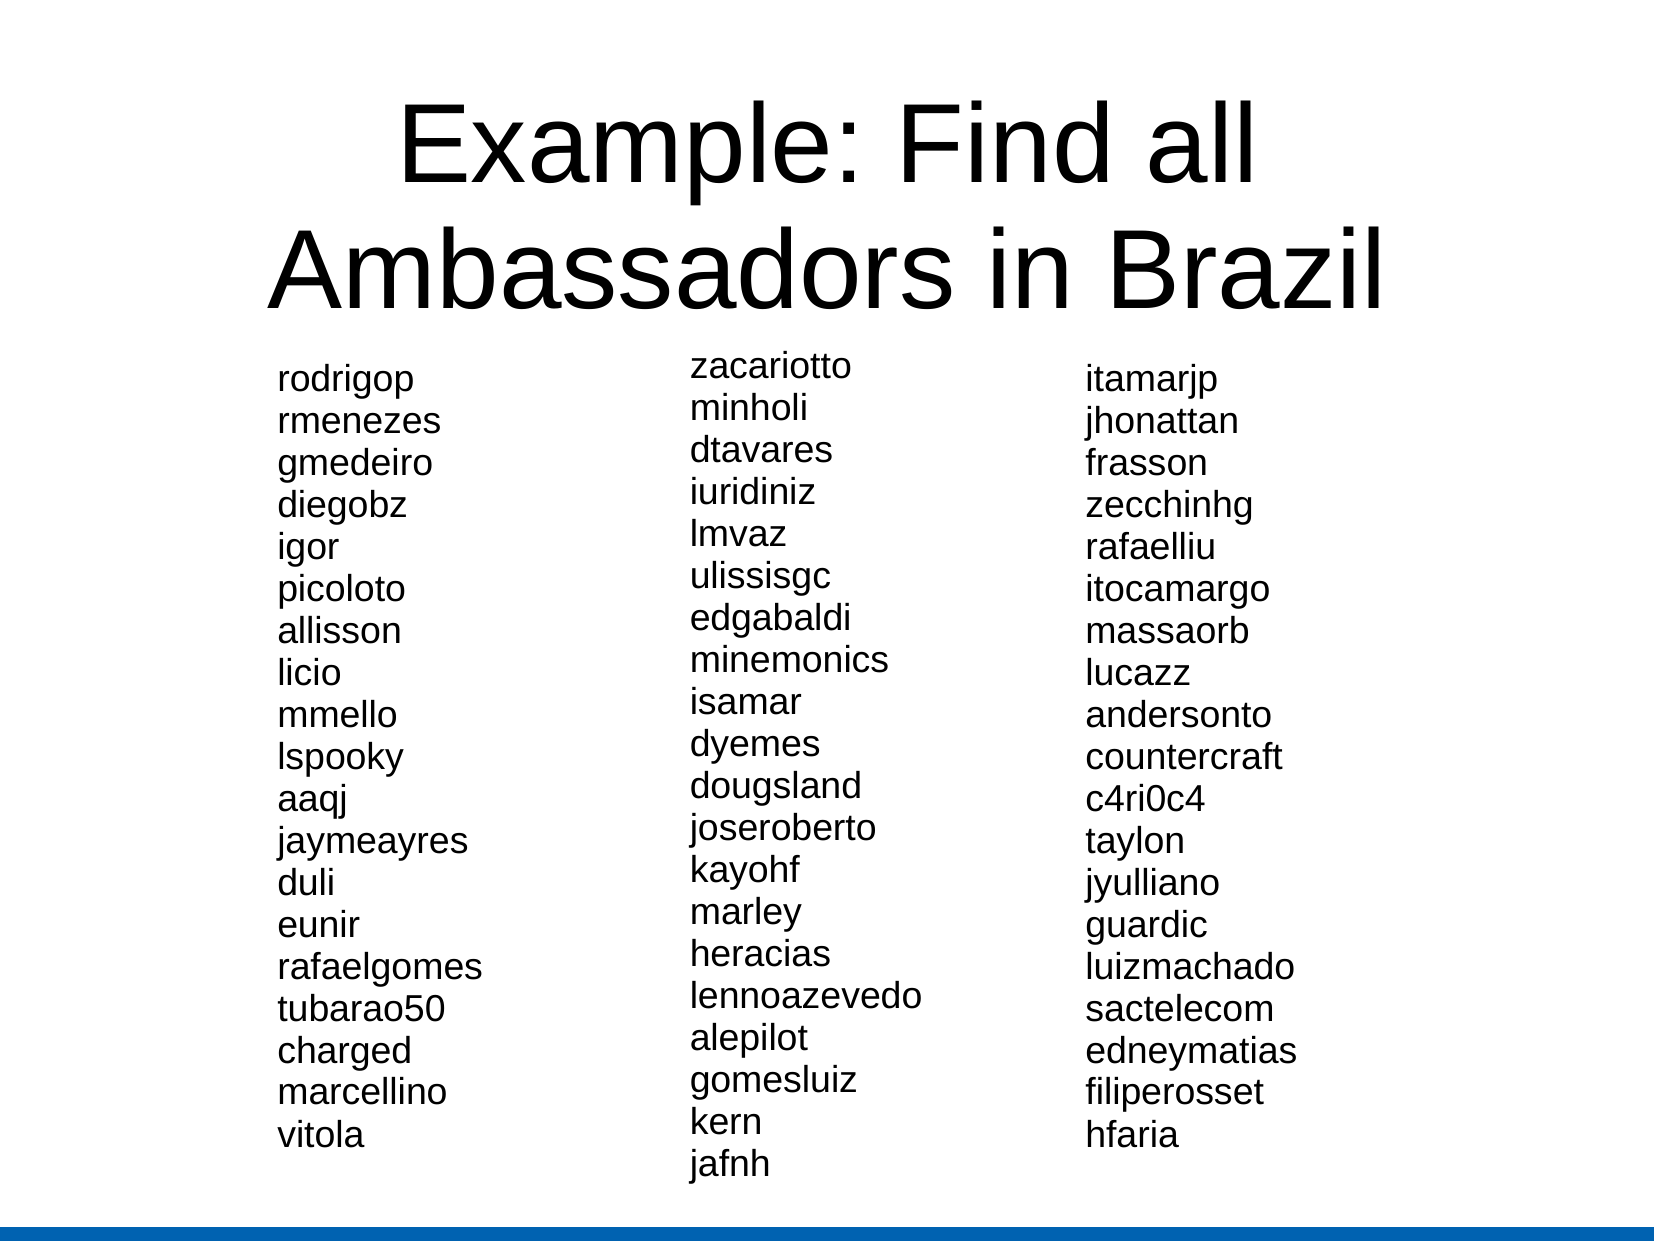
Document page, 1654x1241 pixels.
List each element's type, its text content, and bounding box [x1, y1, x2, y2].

text_box zacariotto minholi dtavares iuridiniz lmvaz ulissisgc edgabaldi minemonics isamar dyemes dougsland joseroberto kayohf marley heracias lennoazevedo alepilot gomesluiz kern jafnh [675, 337, 938, 1241]
title Example: Find all Ambassadors in Brazil [121, 66, 1533, 347]
text_box itamarjp jhonattan frasson zecchinhg rafaelliu itocamargo massaorb lucazz andersonto countercraft c4ri0c4 taylon jyulliano guardic luizmachado sactelecom edneymatias filiperosset hfaria [1070, 349, 1313, 1163]
text_box rodrigop rmenezes gmedeiro diegobz igor picoloto allisson licio mmello lspooky aaqj jaymeayres duli eunir rafaelgomes tubarao50 charged marcellino vitola [262, 349, 498, 1163]
text_box [1087, 351, 1118, 526]
